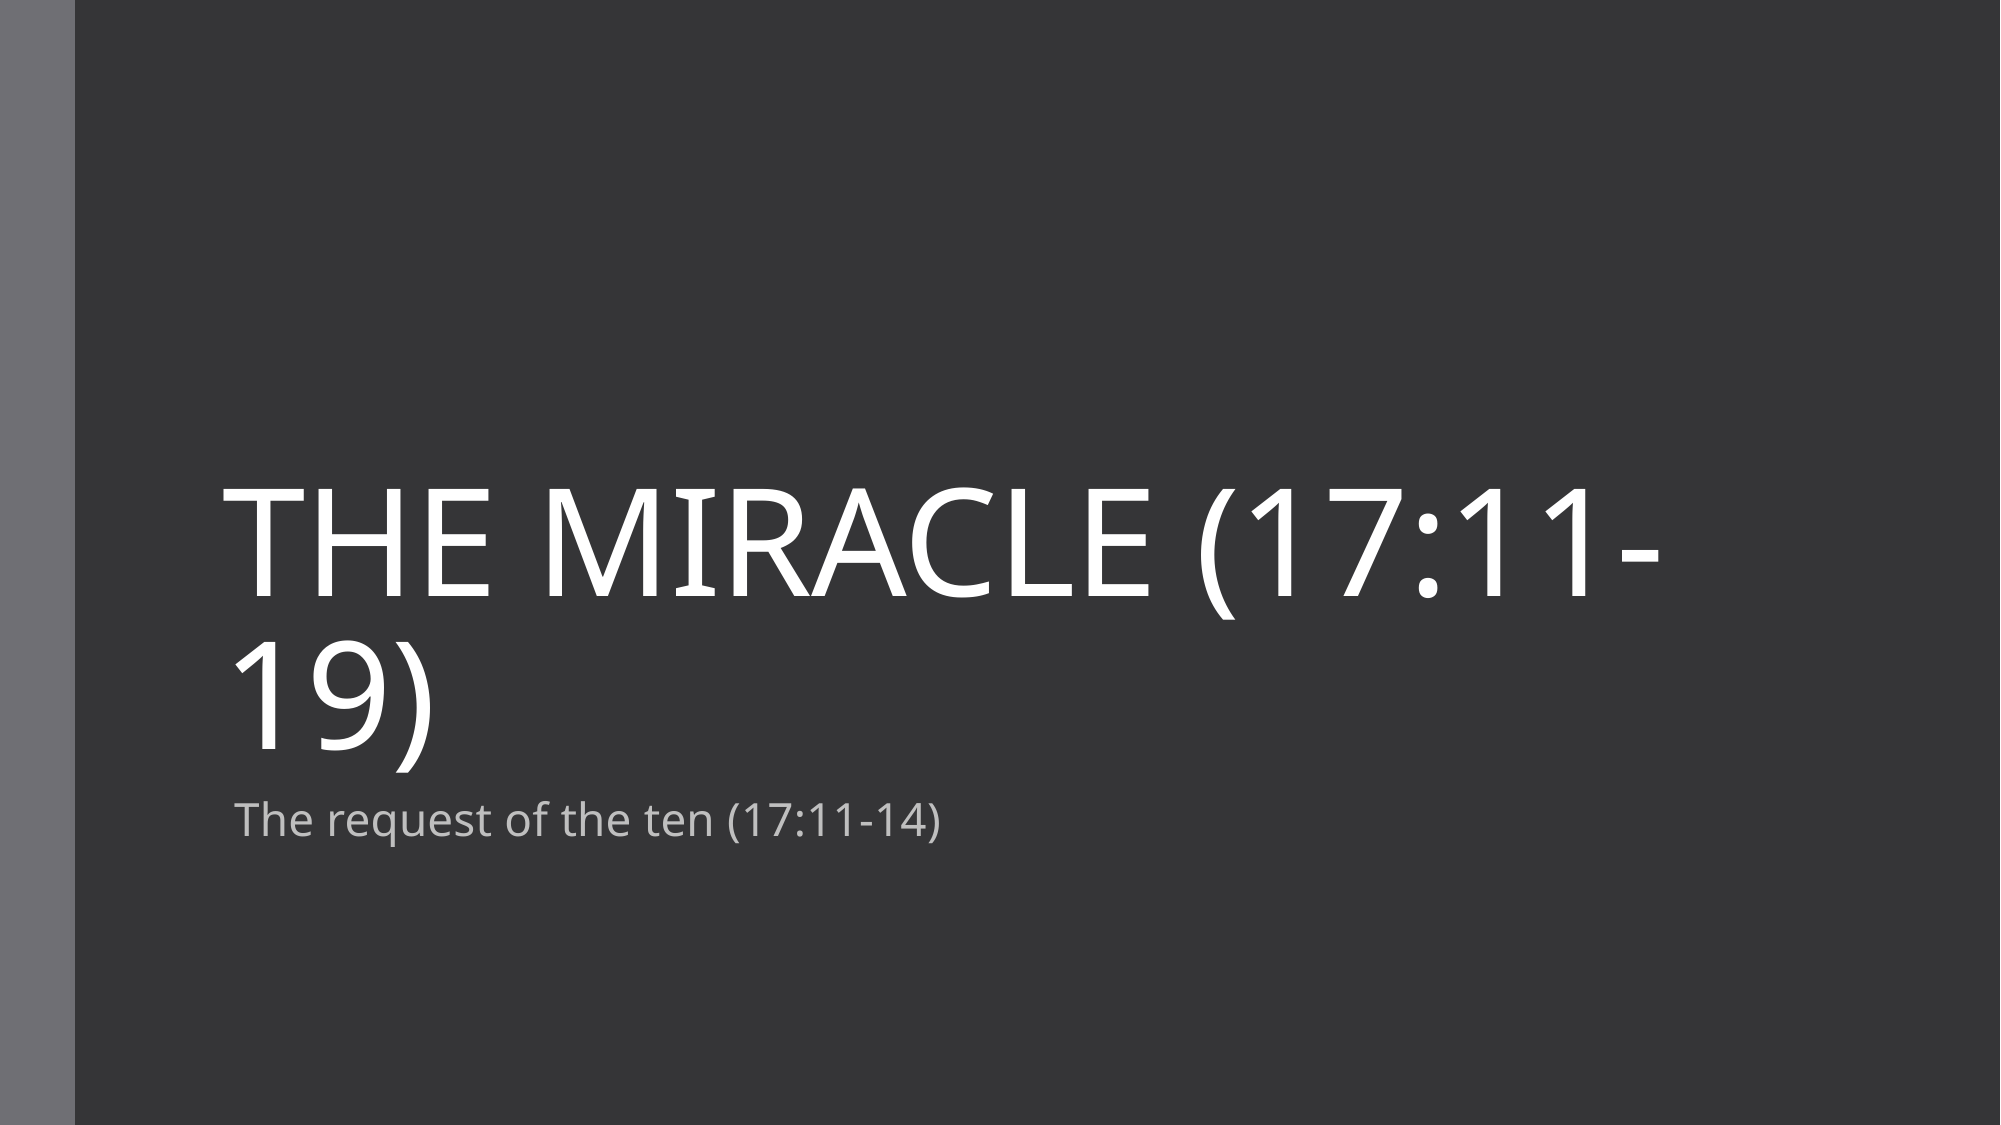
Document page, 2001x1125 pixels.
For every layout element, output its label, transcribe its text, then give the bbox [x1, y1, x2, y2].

title THE MIRACLE (17:11-19) [206, 124, 1752, 787]
subtitle The request of the ten (17:11-14) [206, 787, 1752, 1066]
